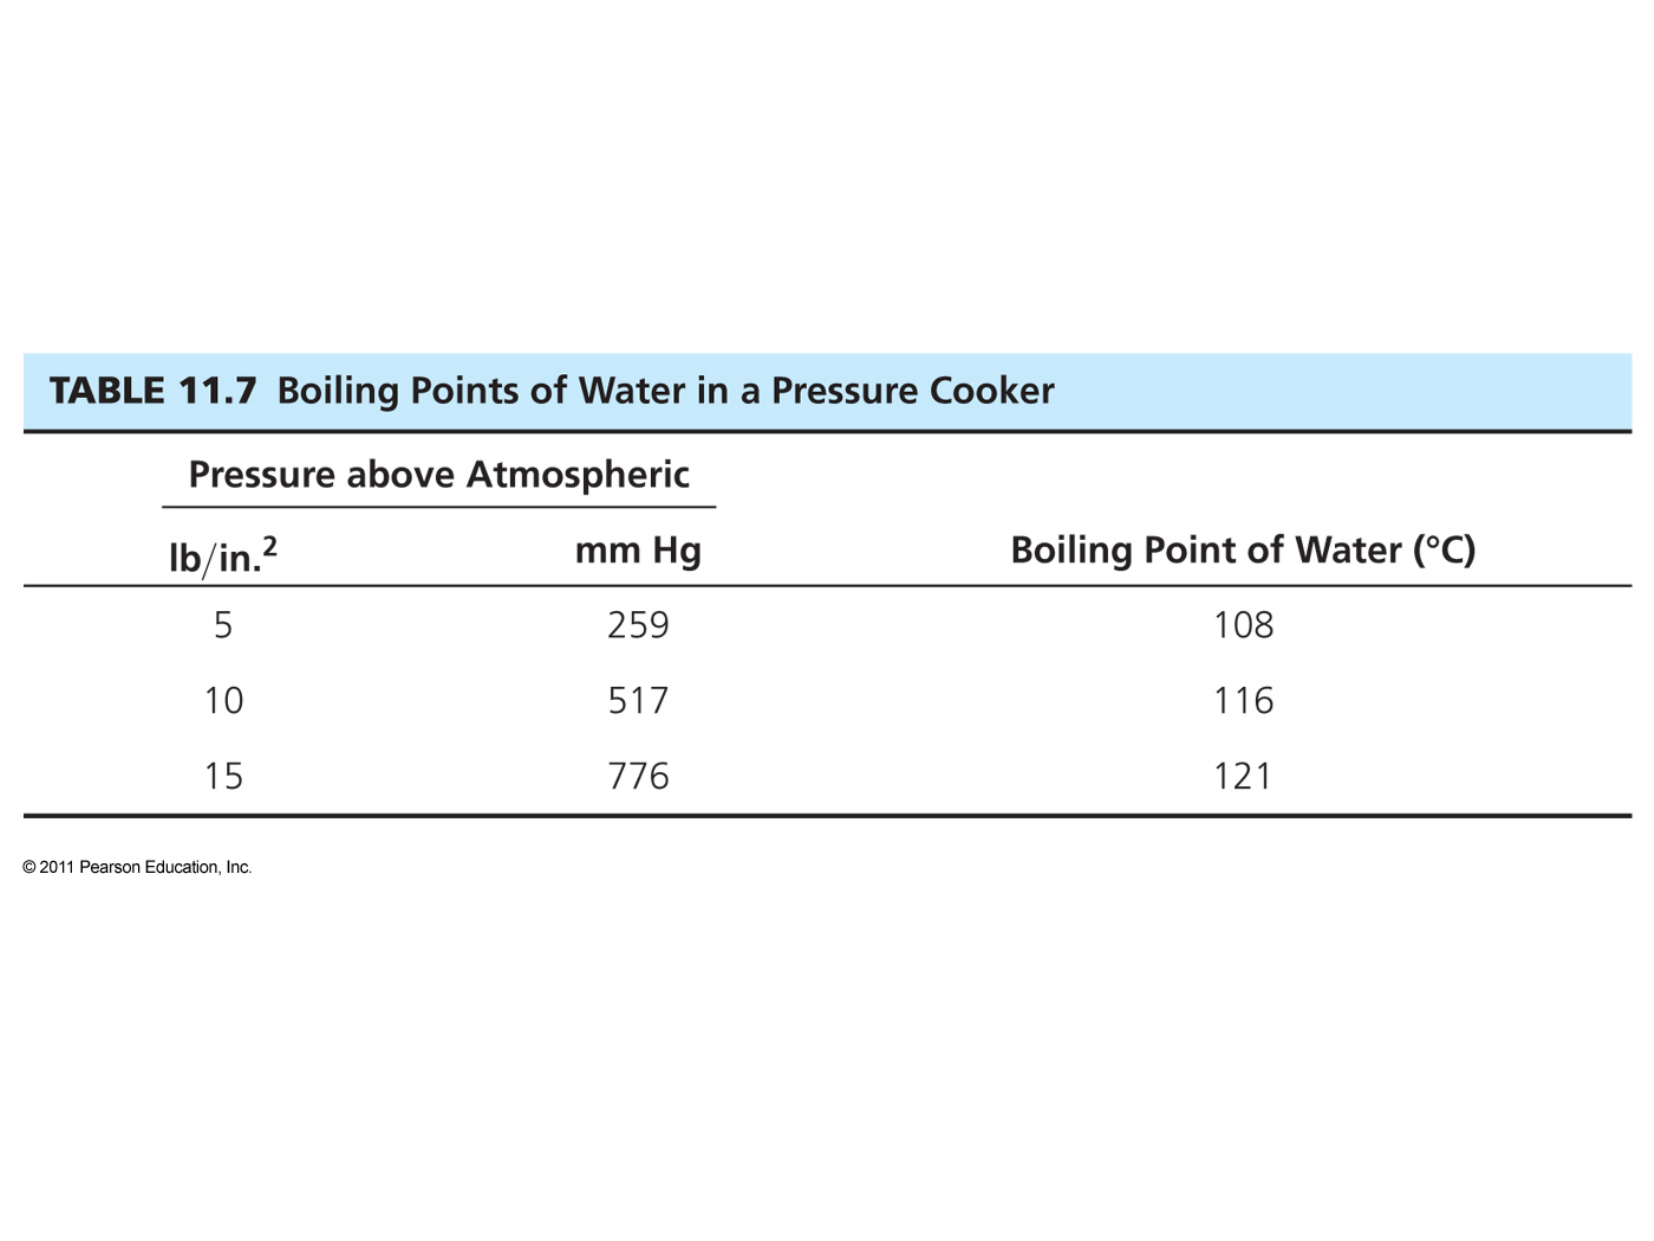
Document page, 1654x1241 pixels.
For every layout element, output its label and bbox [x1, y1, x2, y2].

picture [0, 328, 1654, 912]
